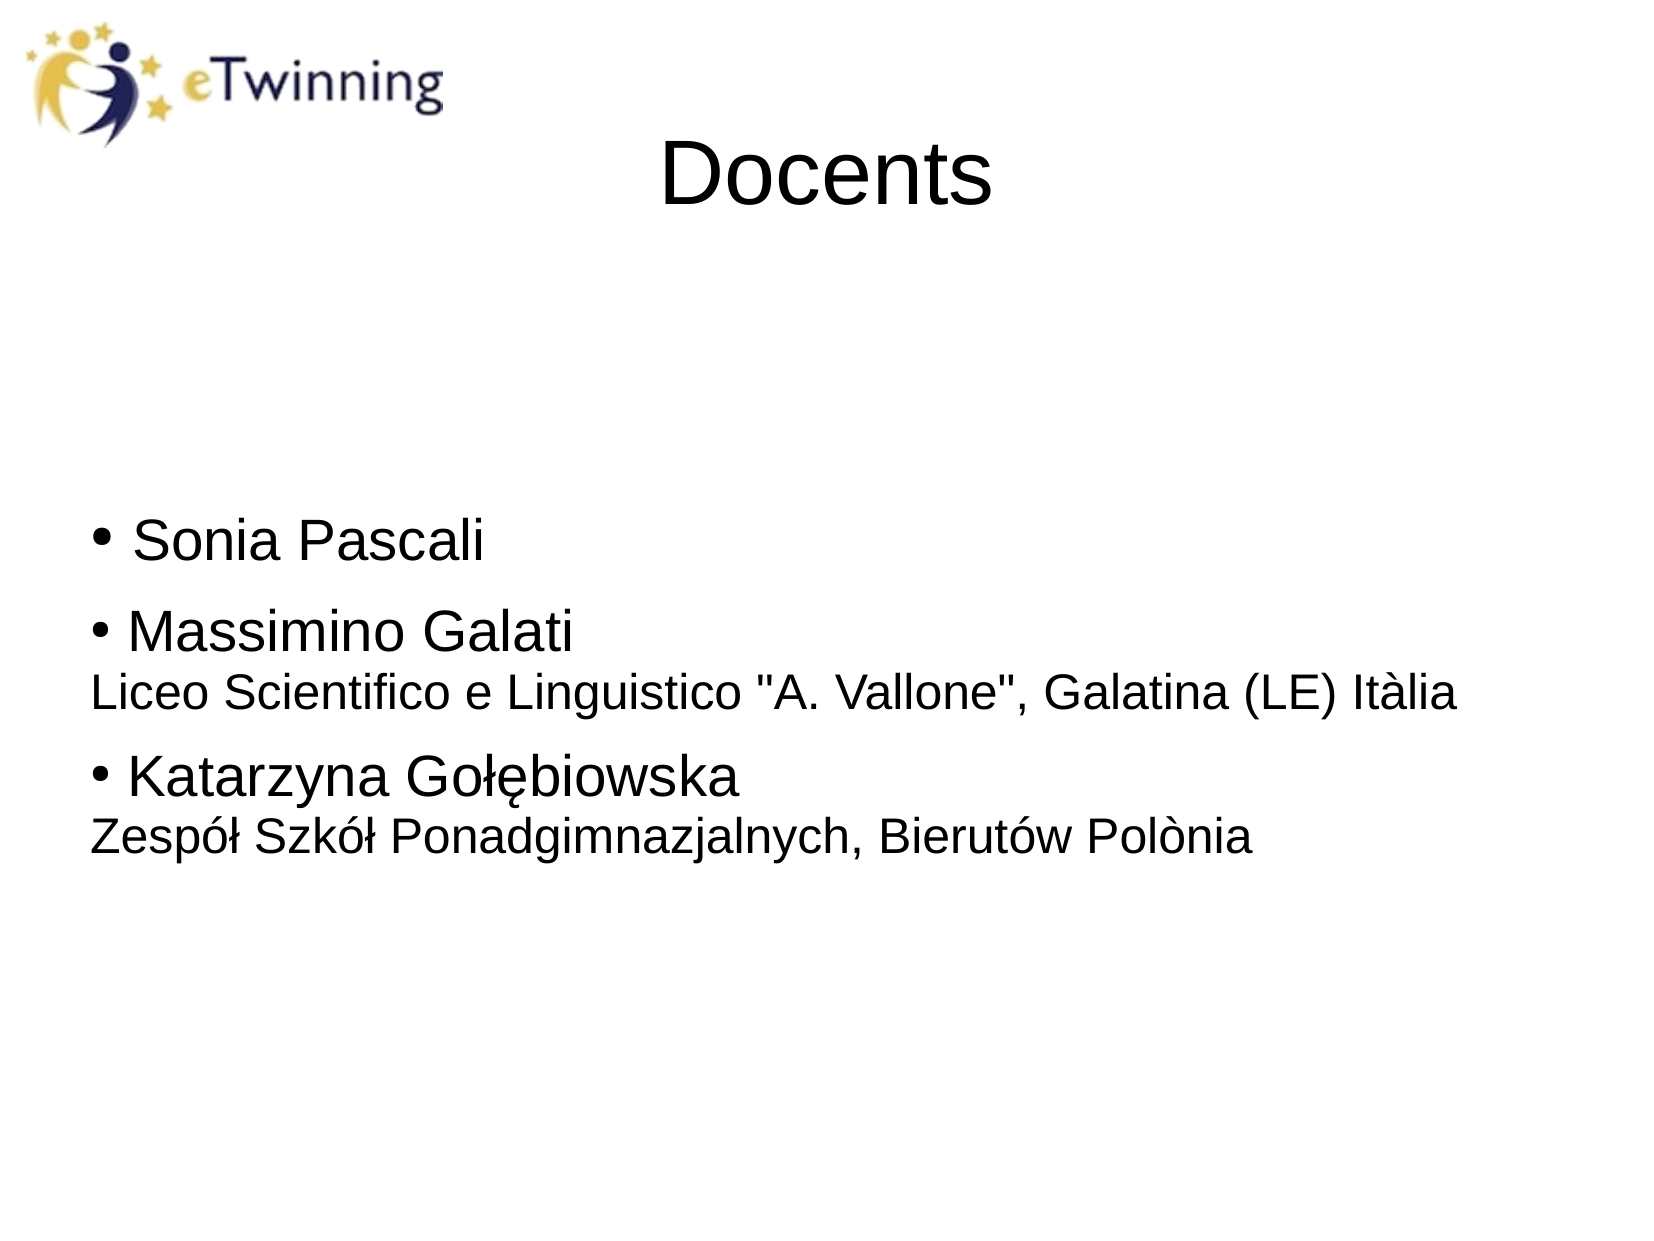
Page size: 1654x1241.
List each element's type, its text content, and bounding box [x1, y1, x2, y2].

subtitle Sonia Pascali Massimino Galati Liceo Scientifico e Linguistico "A. Vallone", Galatina (LE) Itàlia Katarzyna Gołębiowska Zespół Szkół Ponadgimnazjalnych, Bierutów Polònia [90, 272, 1579, 1092]
picture [26, 20, 443, 148]
title Docents [82, 88, 1571, 257]
